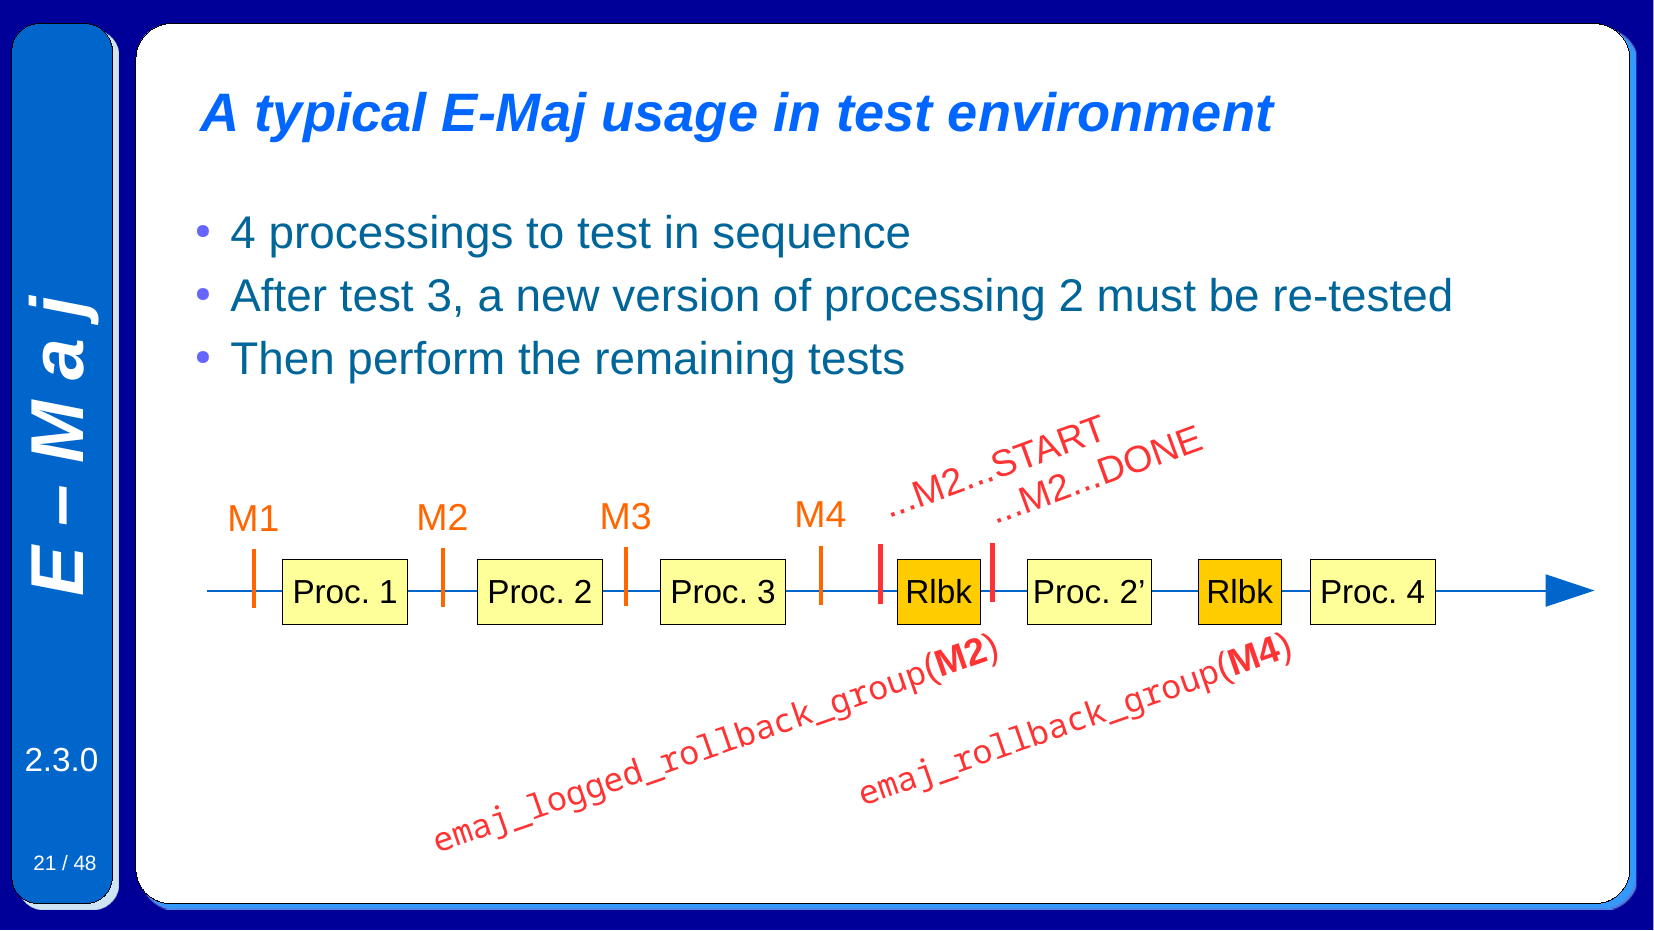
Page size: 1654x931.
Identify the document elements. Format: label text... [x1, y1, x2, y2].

text_box Proc. 3 [660, 559, 786, 625]
text_box emaj_rollback_group(M4) [834, 609, 1318, 837]
text_box M1 [212, 490, 295, 547]
text_box ...M2...START [860, 394, 1123, 539]
text_box Proc. 1 [282, 559, 408, 625]
list 4 processings to test in sequence After test 3, a new version of processing 2 must be re-tested Then perform the remaining tests [177, 206, 1587, 385]
text_box M3 [584, 487, 667, 545]
text_box ...M2...DONE [967, 404, 1225, 545]
text_box emaj_logged_rollback_group(M2) [409, 610, 1025, 884]
text_box Rlbk [1198, 559, 1282, 625]
text_box Proc. 2’ [1027, 559, 1152, 625]
text_box M2 [401, 488, 484, 546]
text_box Rlbk [897, 559, 981, 625]
title A typical E-Maj usage in test environment [200, 34, 1575, 191]
text_box M4 [779, 486, 862, 544]
text_box Proc. 4 [1310, 559, 1436, 625]
text_box Proc. 2 [477, 559, 603, 625]
